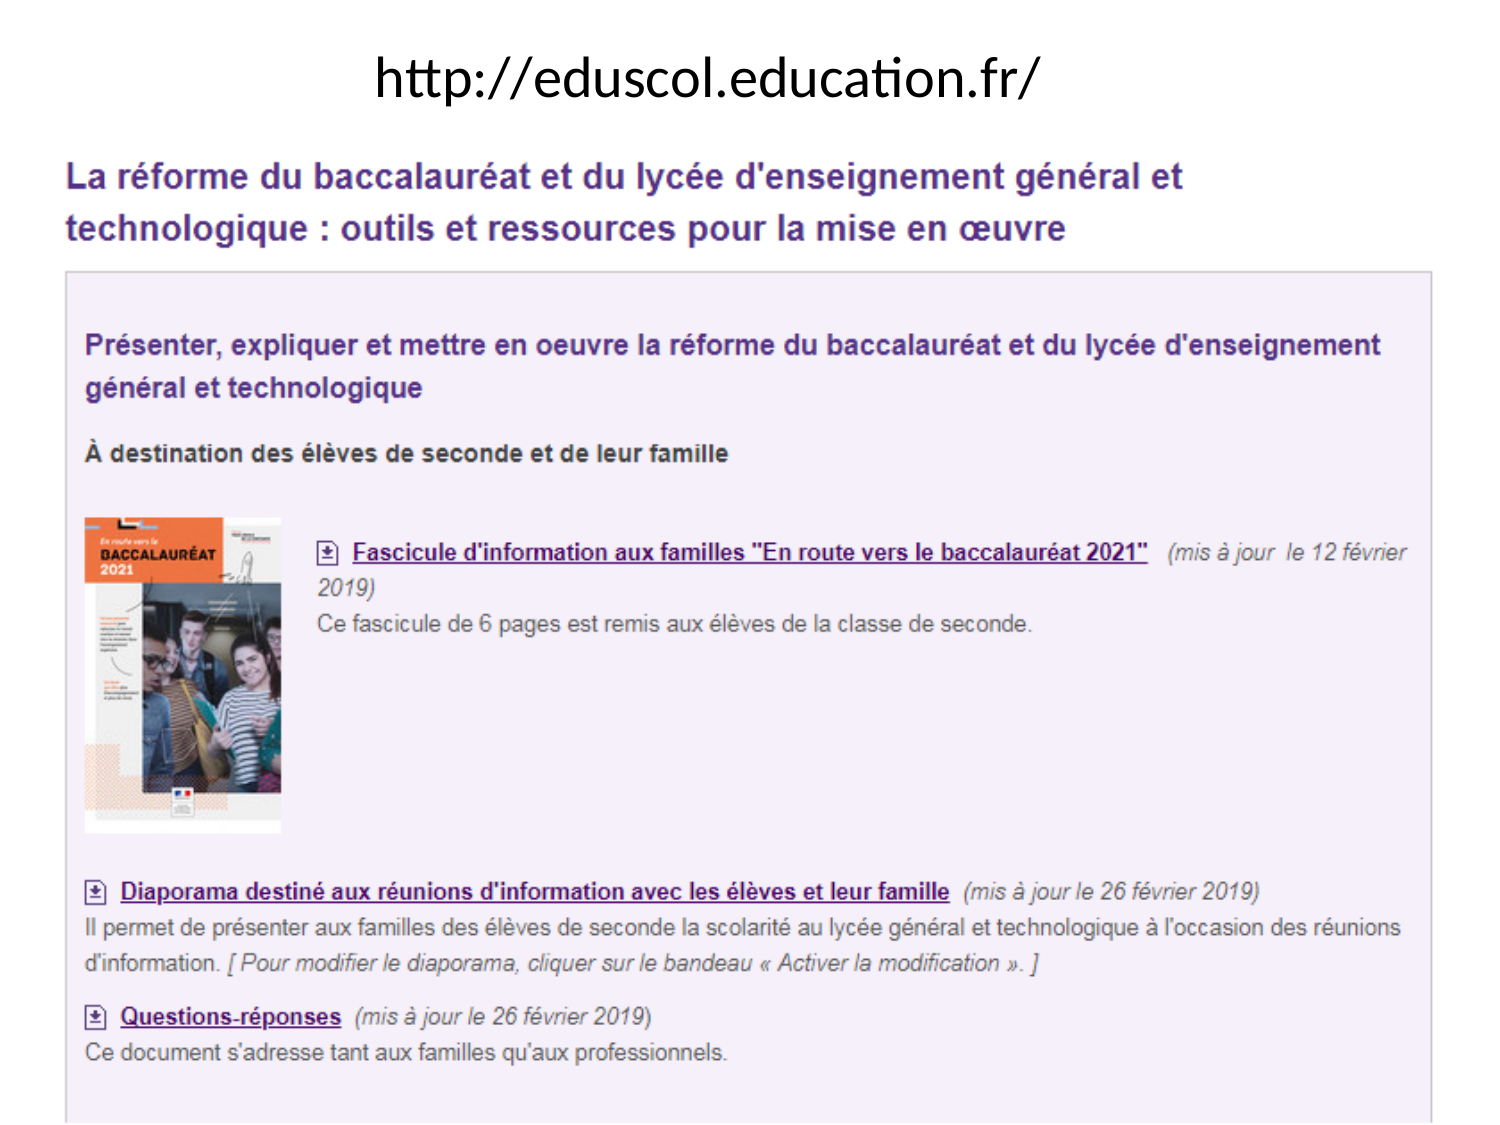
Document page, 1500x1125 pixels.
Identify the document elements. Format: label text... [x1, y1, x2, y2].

text_box http://eduscol.education.fr/ [360, 31, 1069, 117]
picture [53, 150, 1447, 1125]
